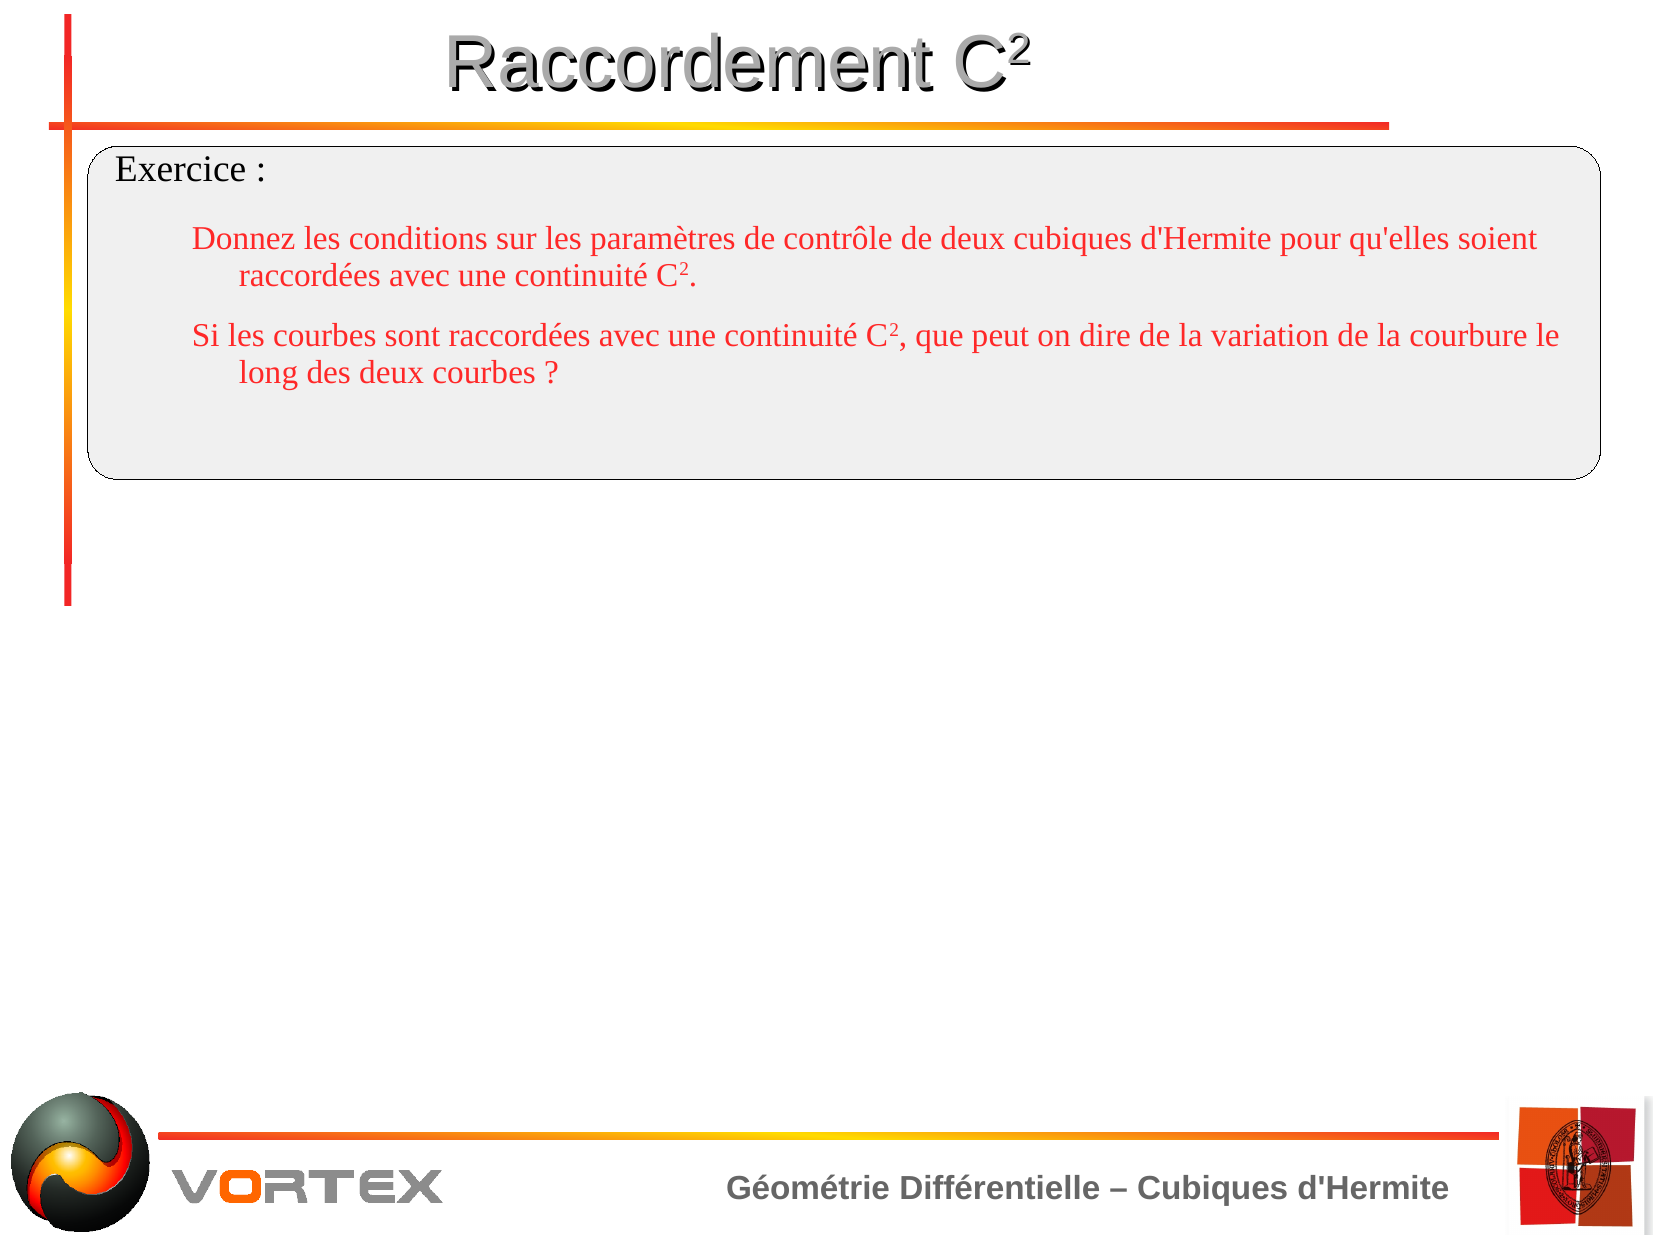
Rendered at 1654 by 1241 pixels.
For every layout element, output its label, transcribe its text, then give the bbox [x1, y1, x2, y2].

text_box [87, 154, 97, 472]
picture [1505, 1096, 1653, 1235]
list Exercice : Donnez les conditions sur les paramètres de contrôle de deux cubiques d'Hermite pour qu'elles soient raccordées avec une continuité C2. Si les courbes sont raccordées avec une continuité C2, que peut on dire de la variation de la courbure le long des deux courbes ? [97, 148, 1586, 967]
title Raccordement C2 [82, 4, 1392, 120]
picture [11, 1092, 443, 1232]
text_box [1586, 150, 1601, 476]
